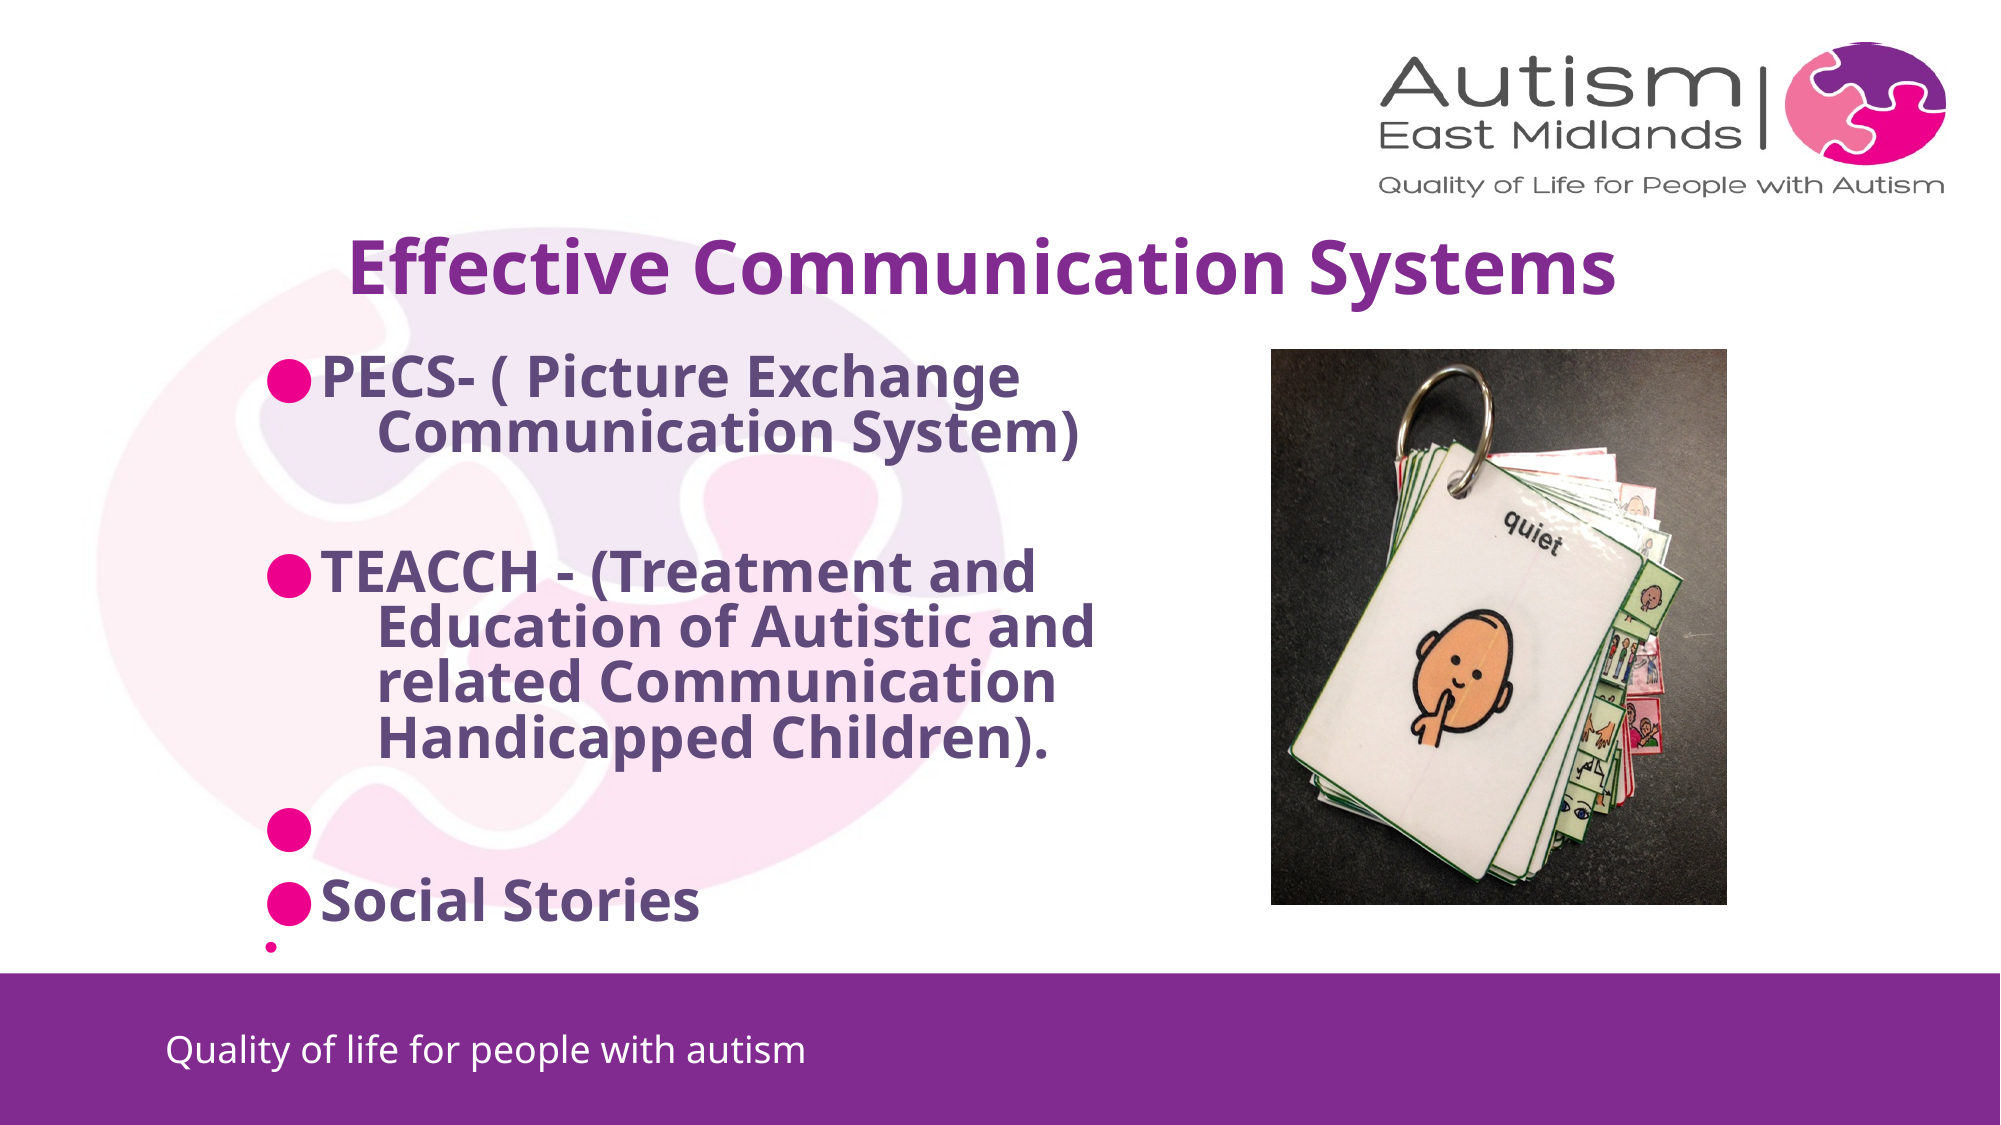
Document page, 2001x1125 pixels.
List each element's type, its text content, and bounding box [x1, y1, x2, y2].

title Effective Communication Systems [331, 125, 1682, 349]
list PECS- ( Picture Exchange Communication System) TEACCH - (Treatment and Education of Autistic and related Communication Handicapped Children). Social Stories [249, 314, 1319, 941]
picture [1271, 350, 1727, 905]
